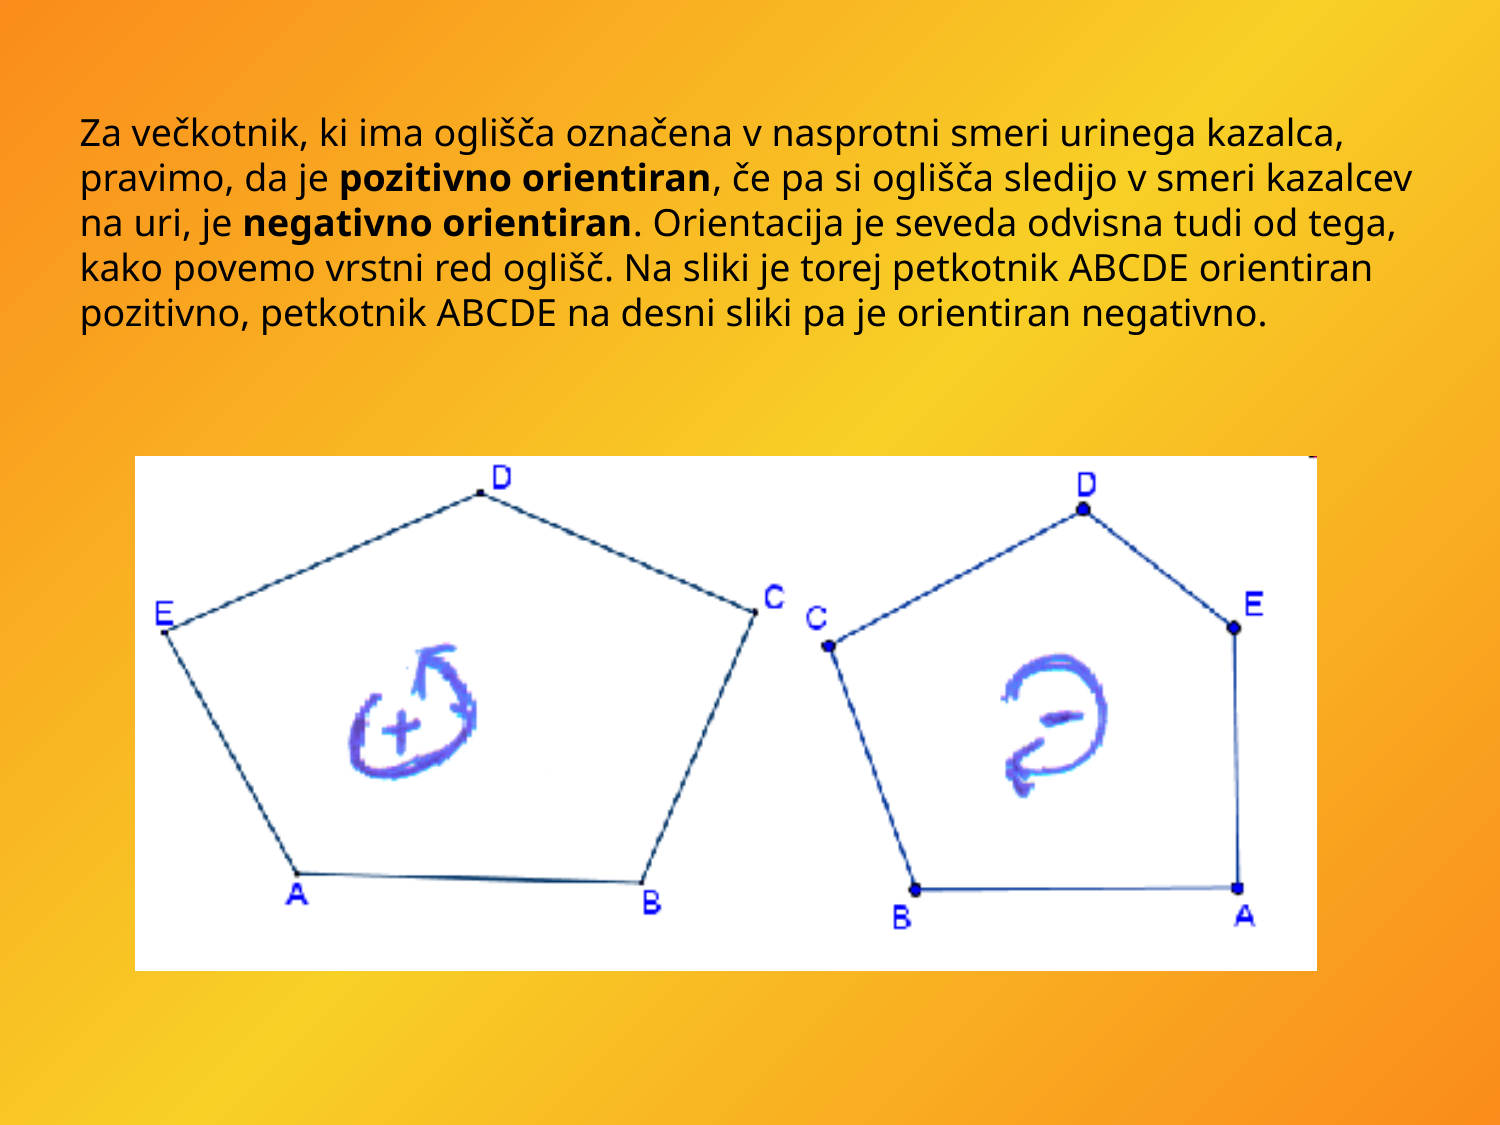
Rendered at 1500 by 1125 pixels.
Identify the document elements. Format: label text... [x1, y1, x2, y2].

text_box Za večkotnik, ki ima oglišča označena v nasprotni smeri urinega kazalca, pravimo, da je pozitivno orientiran, če pa si oglišča sledijo v smeri kazalcev na uri, je negativno orientiran. Orientacija je seveda odvisna tudi od tega, kako povemo vrstni red oglišč. Na sliki je torej petkotnik ABCDE orientiran pozitivno, petkotnik ABCDE na desni sliki pa je orientiran negativno. [64, 101, 1436, 342]
picture [135, 456, 1317, 971]
